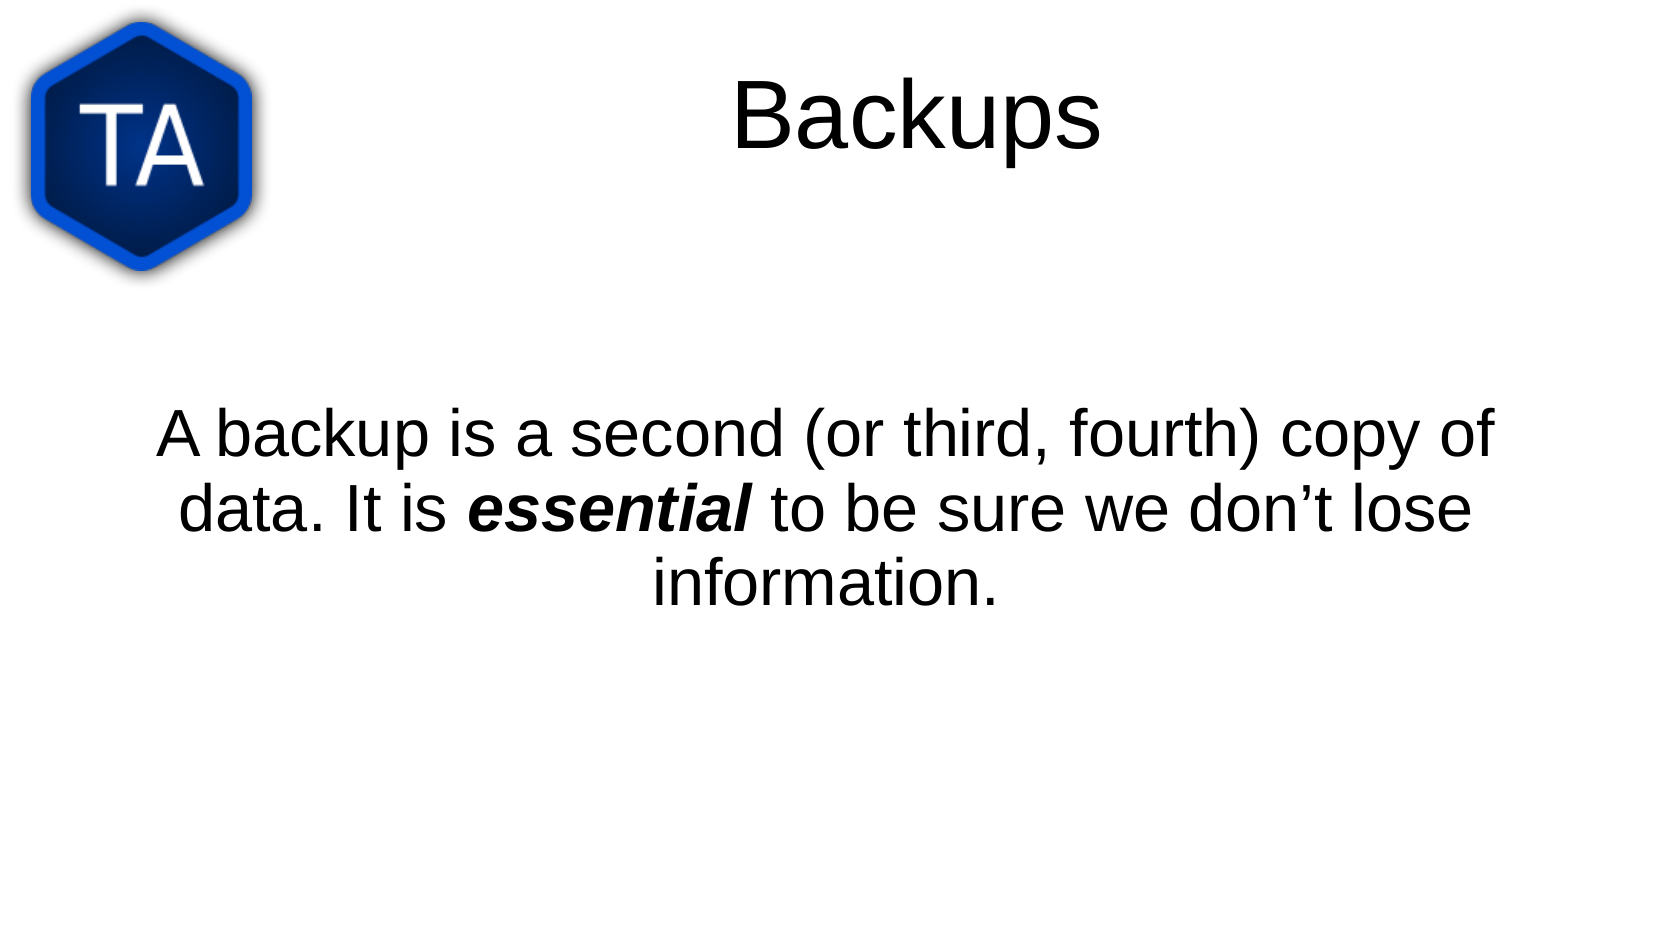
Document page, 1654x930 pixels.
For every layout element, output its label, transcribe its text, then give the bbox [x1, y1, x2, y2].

list A backup is a second (or third, fourth) copy of data. It is essential to be sure we don’t lose information. [82, 258, 1571, 757]
title Backups [263, 37, 1571, 193]
picture [31, 22, 252, 271]
